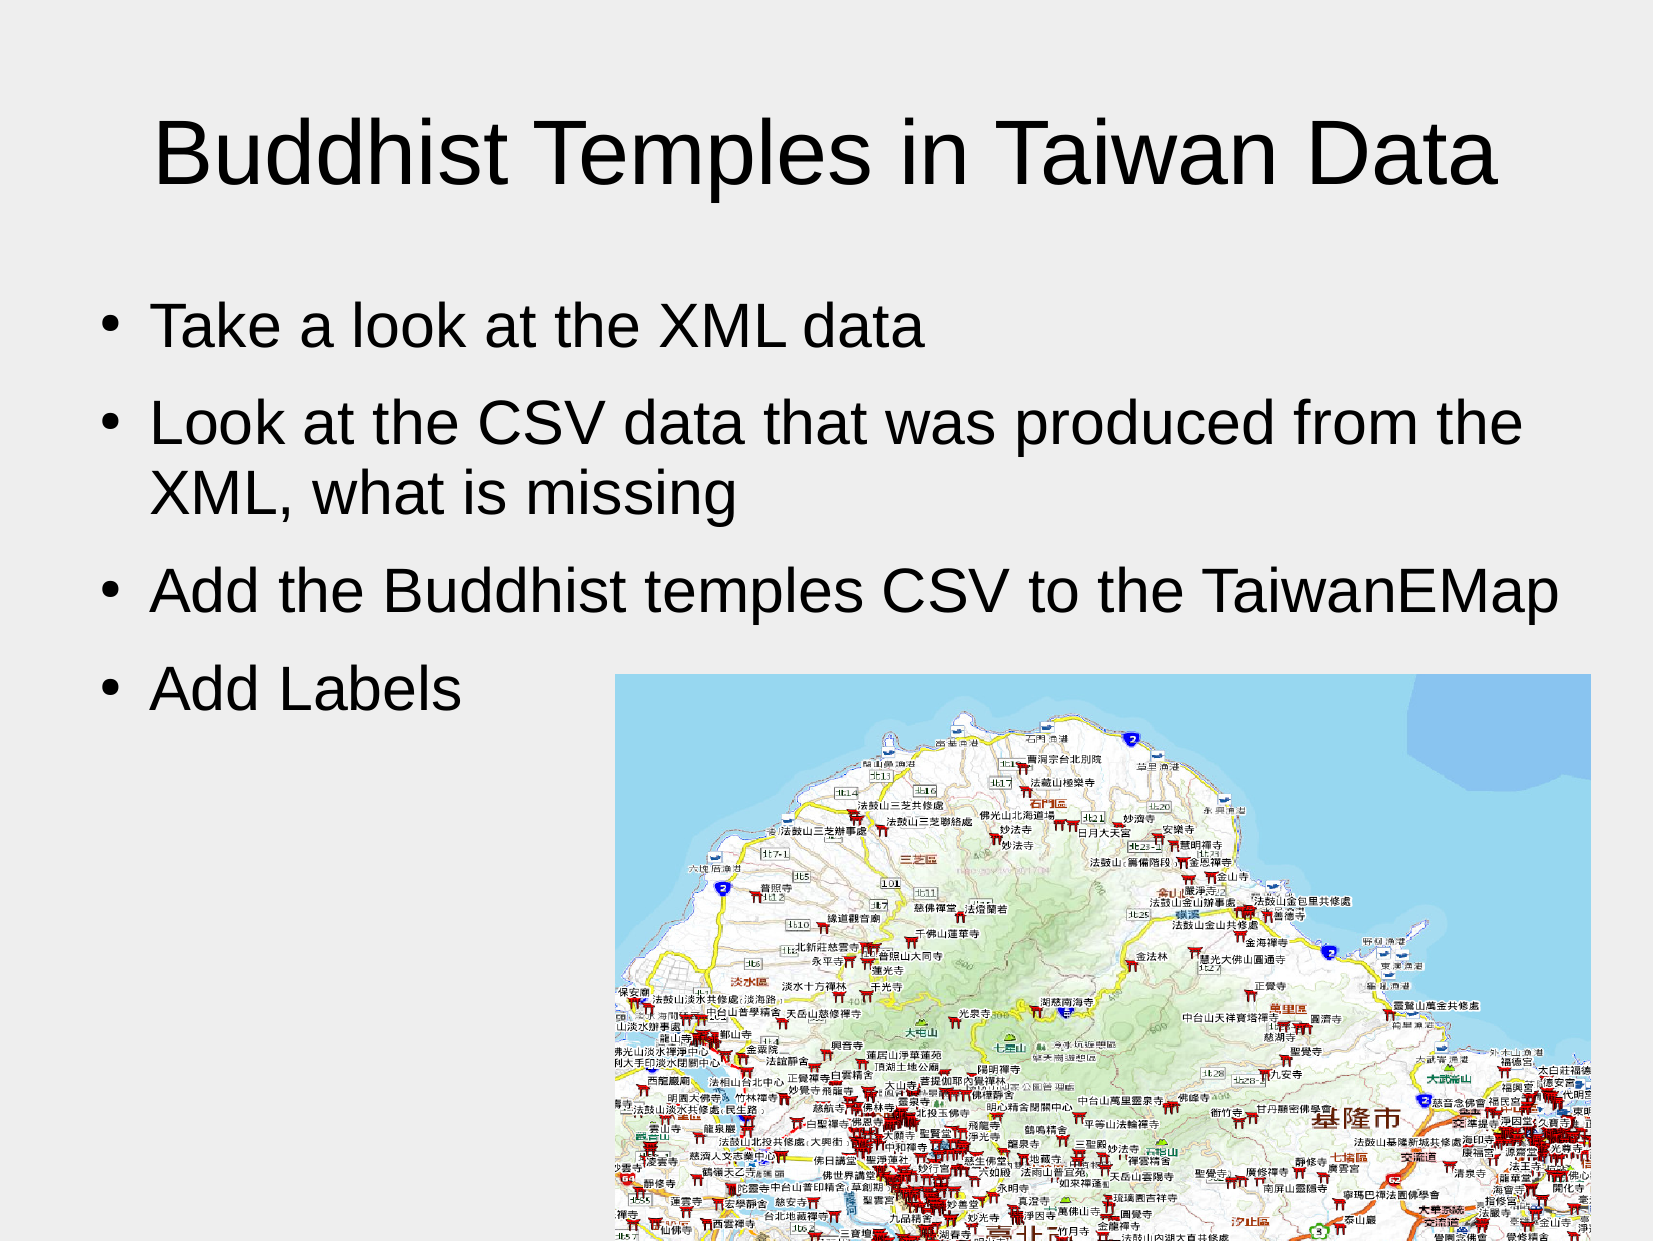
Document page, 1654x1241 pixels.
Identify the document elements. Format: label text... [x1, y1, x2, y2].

title Buddhist Temples in Taiwan Data [82, 49, 1571, 257]
picture [615, 674, 1591, 1241]
list Take a look at the XML data Look at the CSV data that was produced from the XML, what is missing Add the Buddhist temples CSV to the TaiwanEMap Add Labels [82, 290, 1571, 766]
